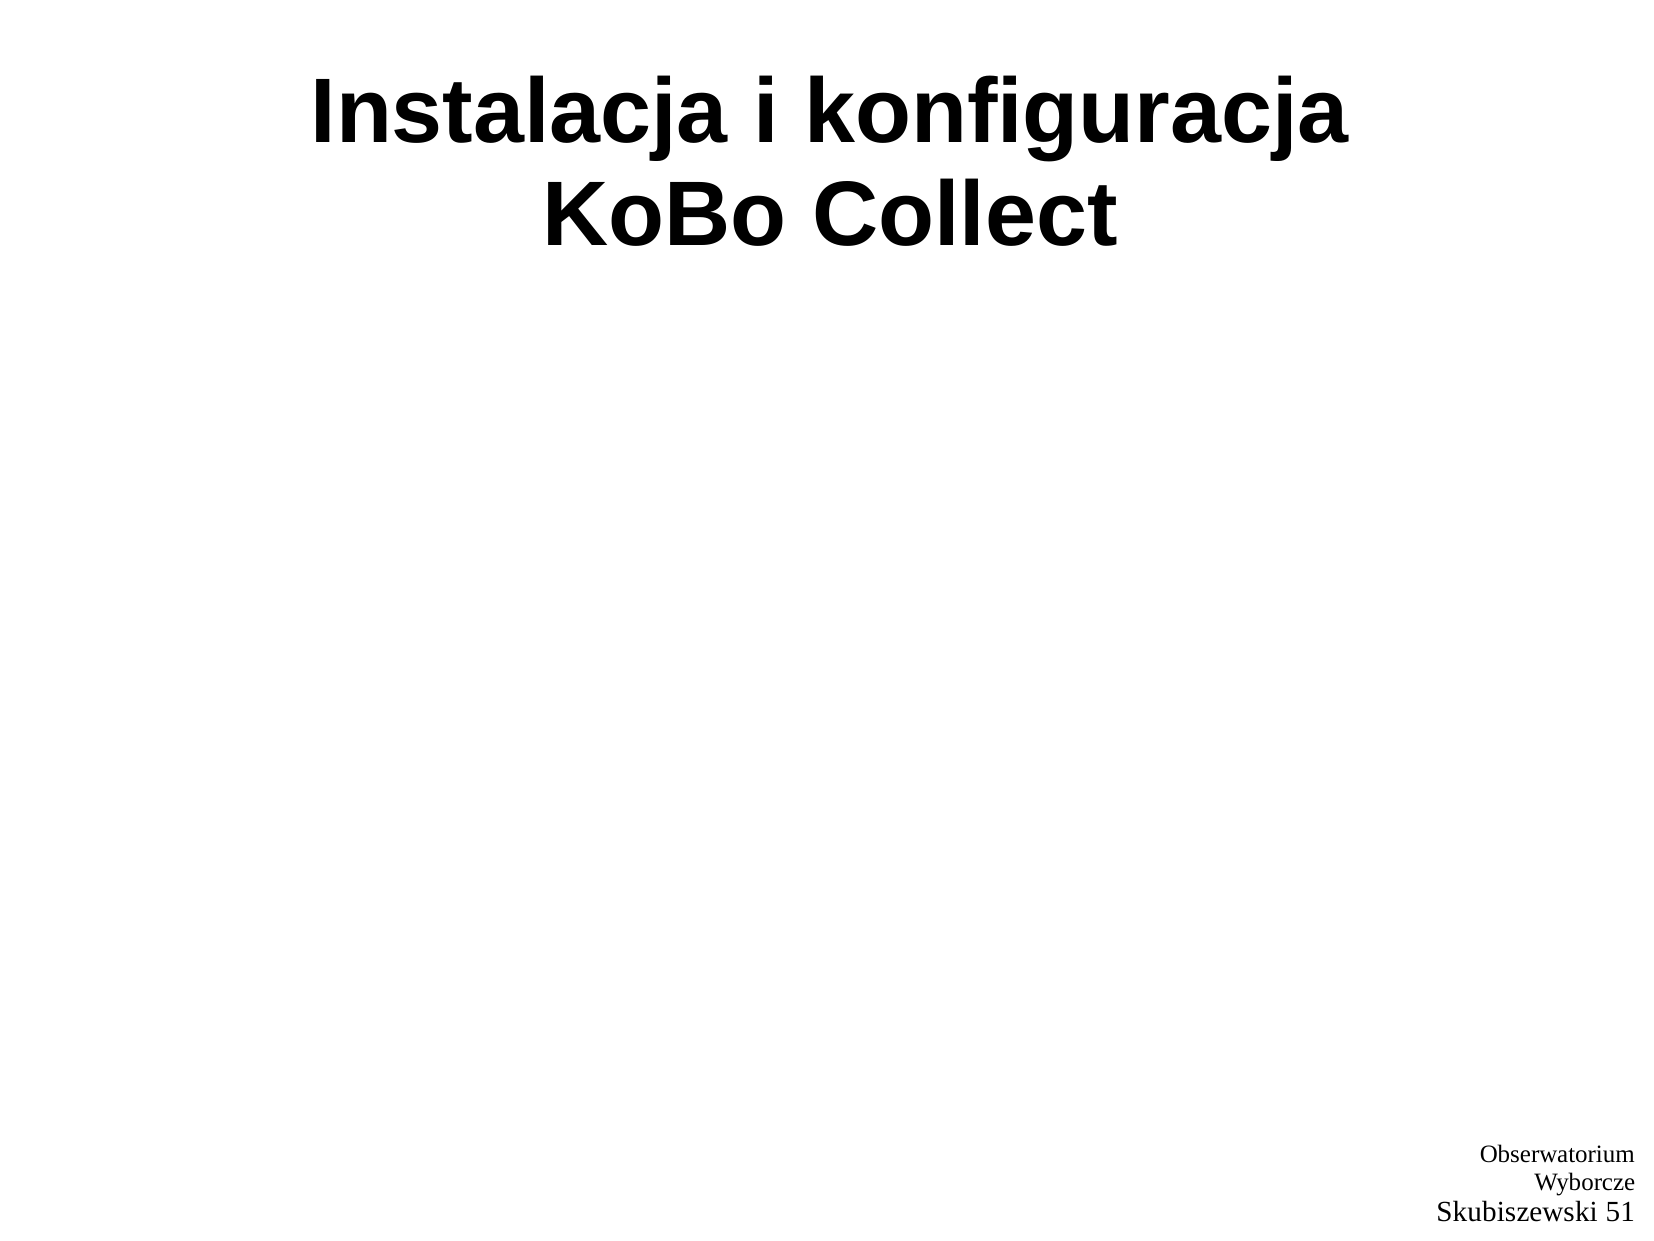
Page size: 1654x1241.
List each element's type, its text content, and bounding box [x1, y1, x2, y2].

list [30, 180, 1583, 1156]
title Instalacja i konfiguracja KoBo Collect [86, 60, 1575, 180]
